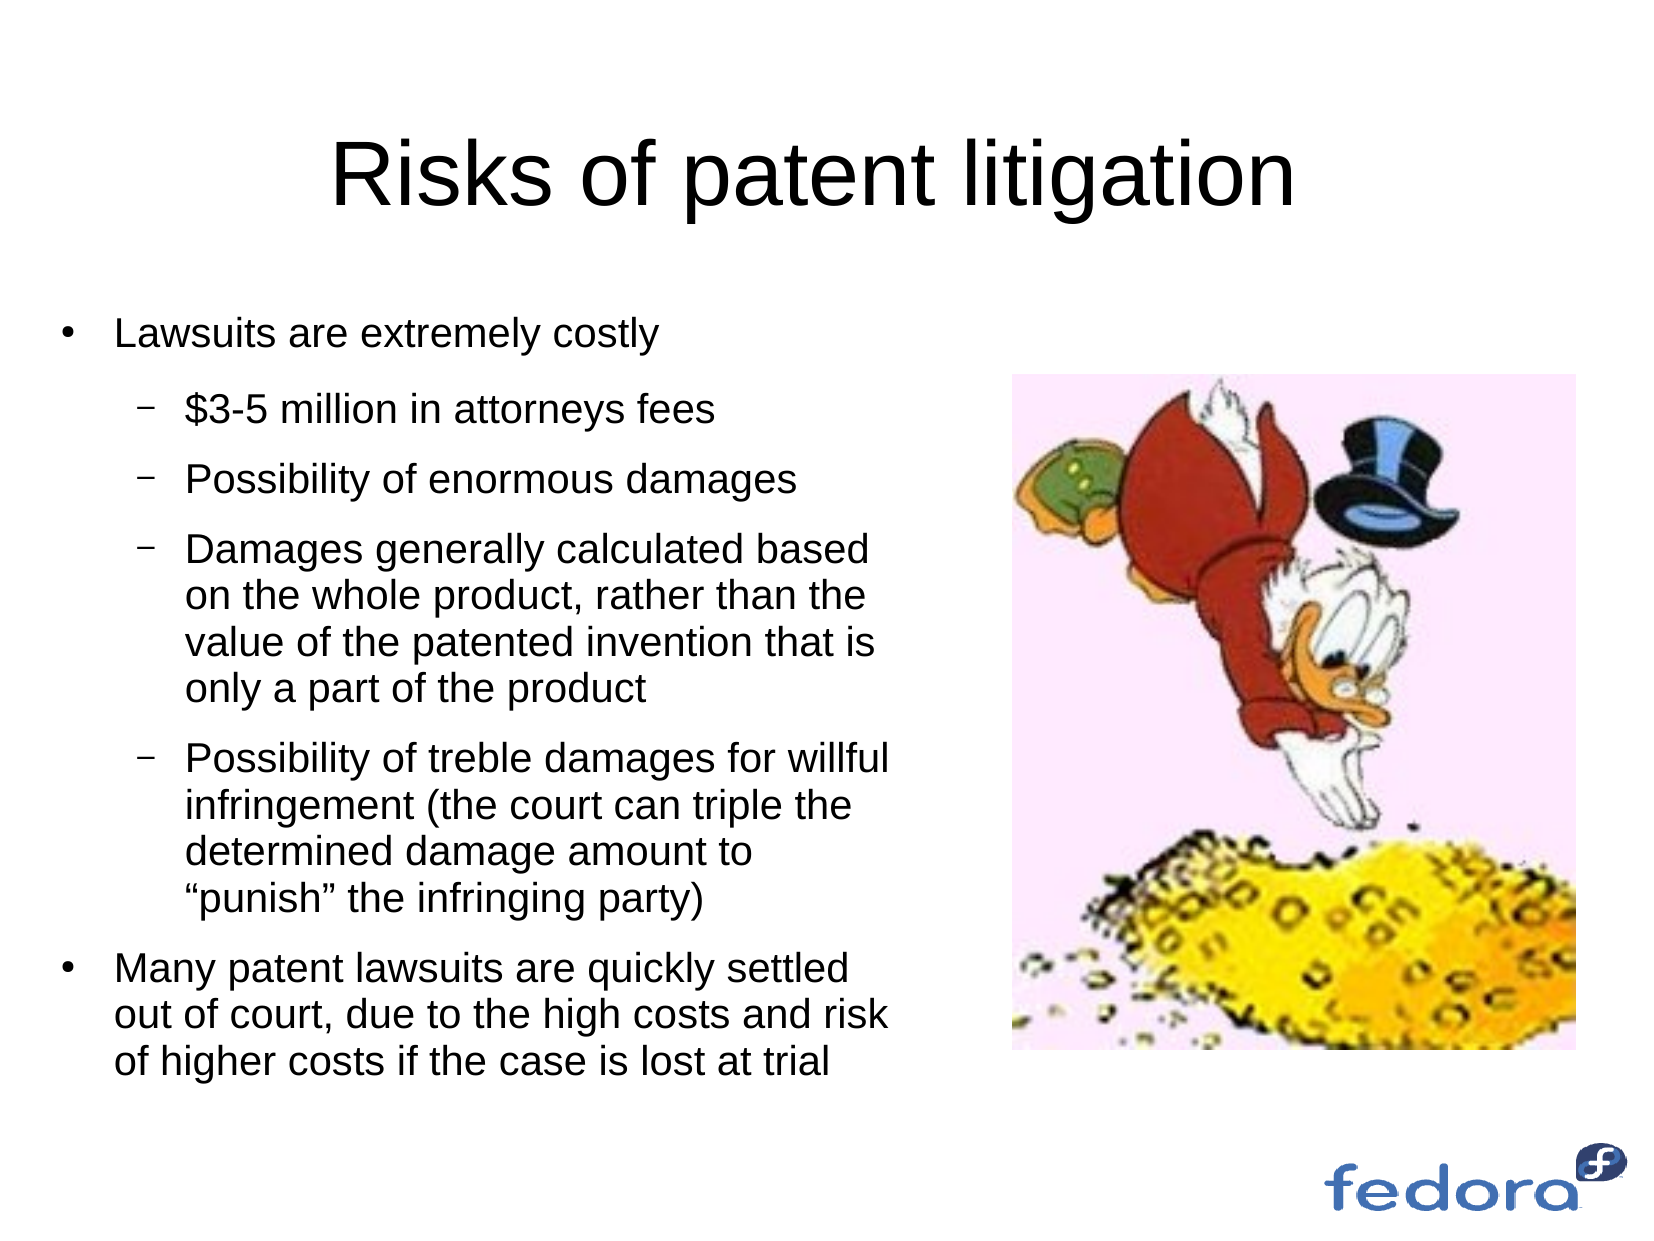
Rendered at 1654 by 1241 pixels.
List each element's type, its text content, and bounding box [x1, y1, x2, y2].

list Lawsuits are extremely costly $3-5 million in attorneys fees Possibility of enormous damages Damages generally calculated based on the whole product, rather than the value of the patented invention that is only a part of the product Possibility of treble damages for willful infringement (the court can triple the determined damage amount to “punish” the infringing party) Many patent lawsuits are quickly settled out of court, due to the high costs and risk of higher costs if the case is lost at trial [42, 309, 901, 1088]
picture [1312, 1124, 1647, 1231]
picture [1012, 374, 1576, 1051]
title Risks of patent litigation [154, 122, 1501, 226]
